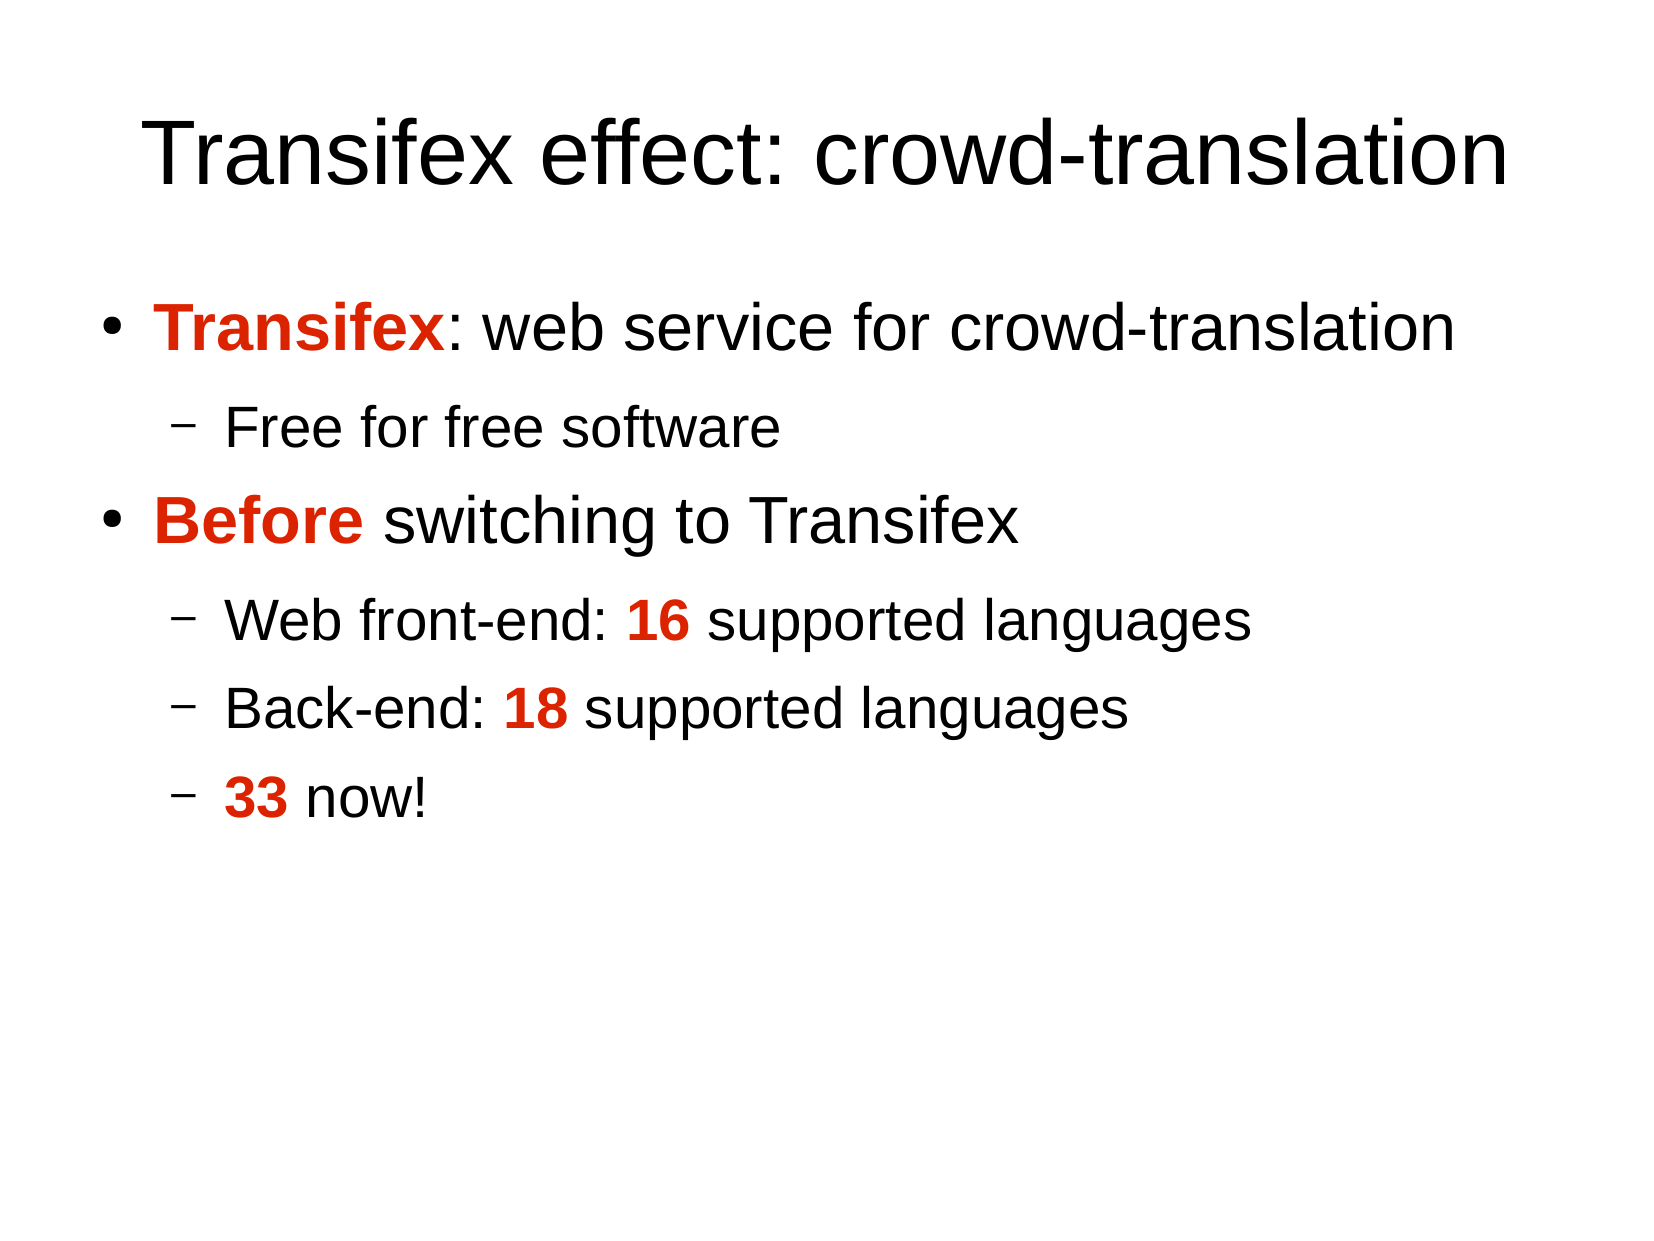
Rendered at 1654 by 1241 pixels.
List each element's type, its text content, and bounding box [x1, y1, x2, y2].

list Transifex: web service for crowd-translation Free for free software Before switching to Transifex Web front-end: 16 supported languages Back-end: 18 supported languages 33 now! [82, 290, 1571, 1010]
title Transifex effect: crowd-translation [82, 49, 1571, 257]
